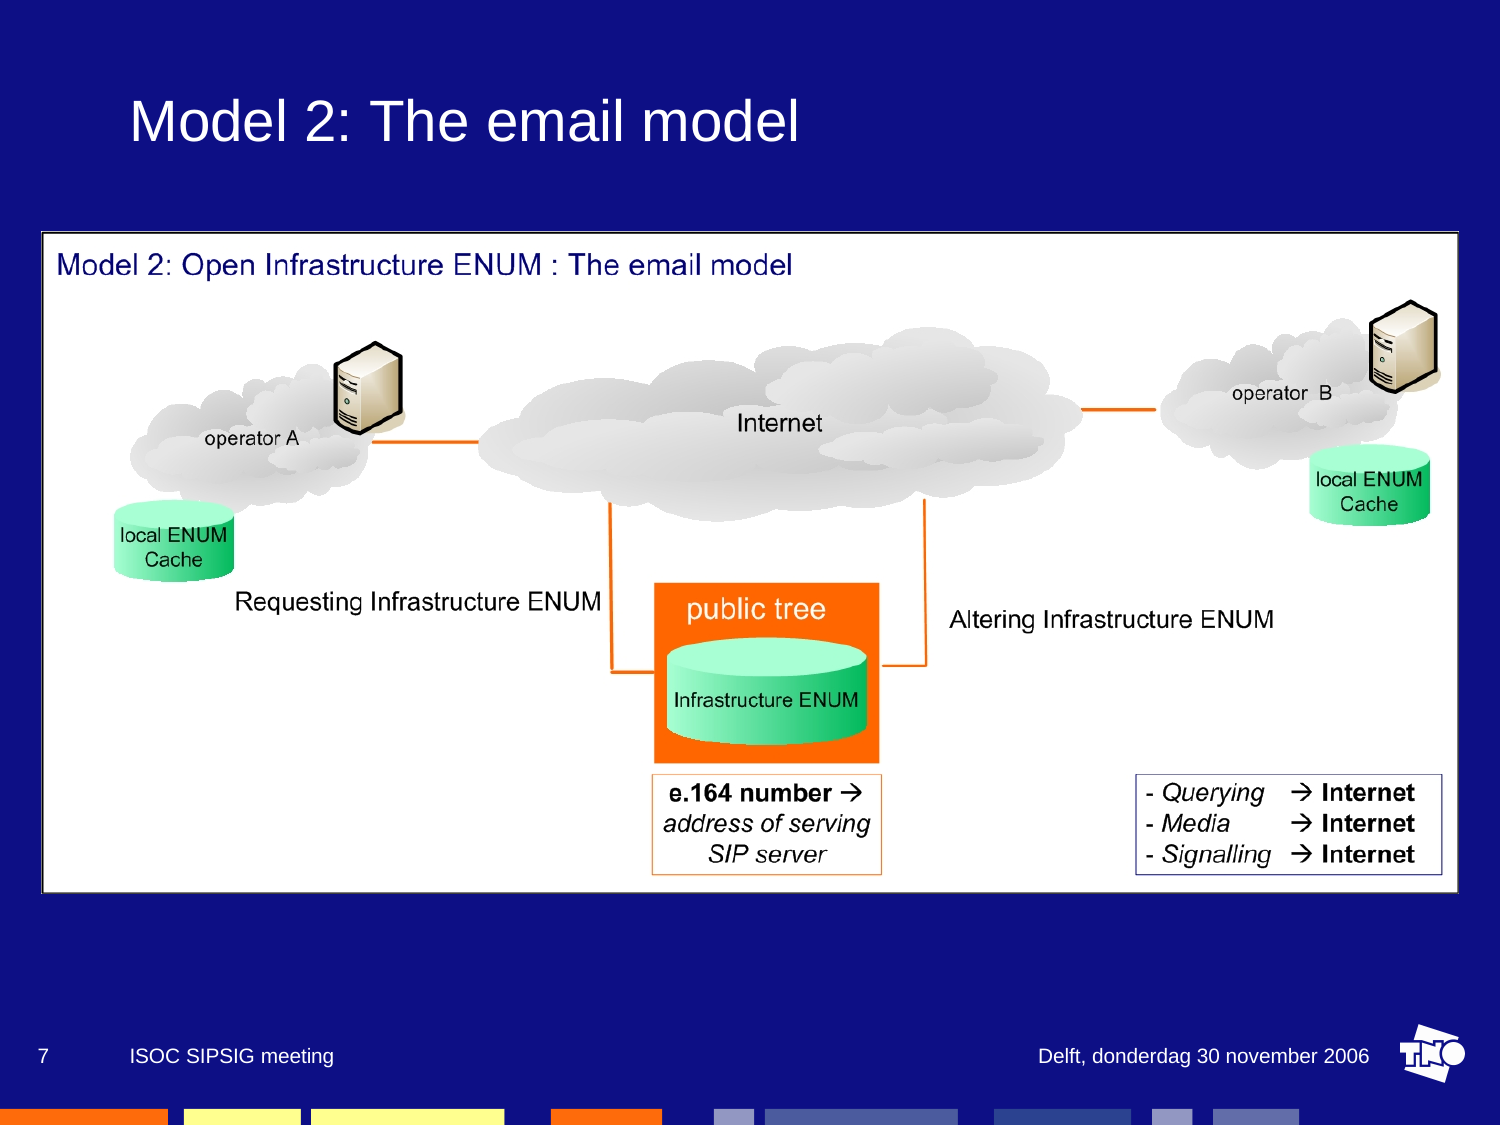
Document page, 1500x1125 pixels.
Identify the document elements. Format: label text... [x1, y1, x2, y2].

title Model 2: The email model [129, 88, 1370, 223]
picture [41, 231, 1459, 894]
picture [1400, 1024, 1465, 1083]
